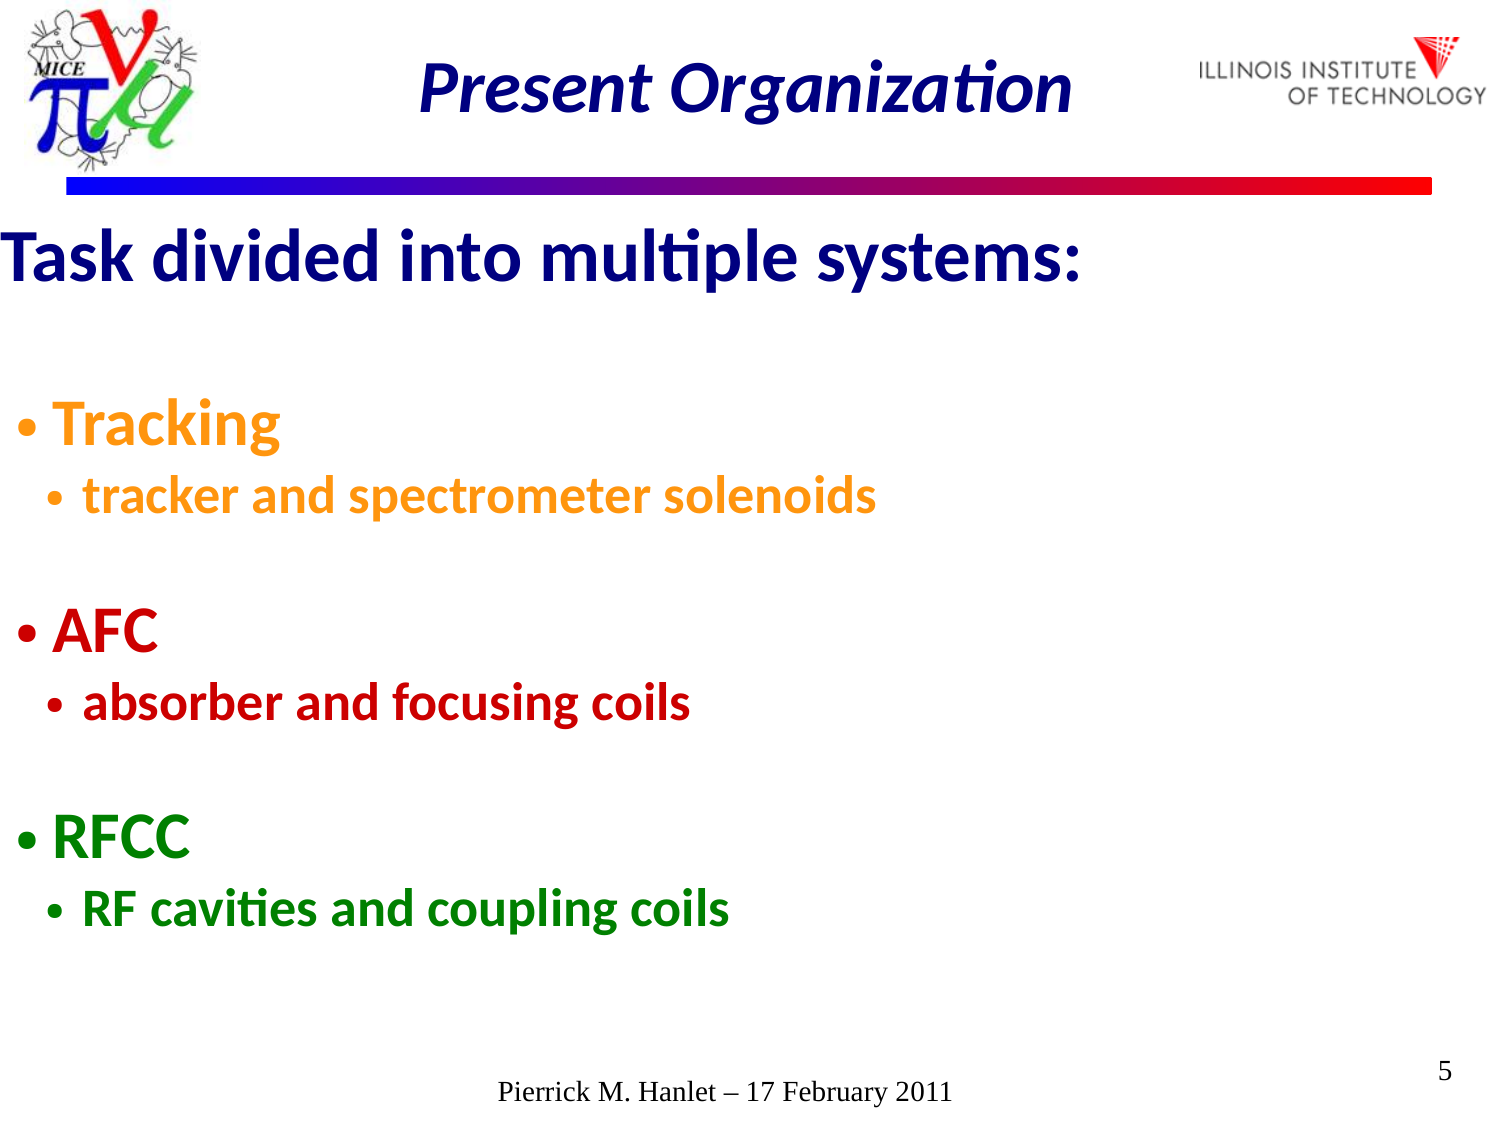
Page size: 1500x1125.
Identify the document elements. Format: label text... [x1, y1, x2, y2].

picture [1259, 37, 1500, 113]
picture [24, 0, 201, 175]
title Present Organization [234, 32, 1259, 157]
text_box Task divided into multiple systems: Tracking tracker and spectrometer solenoids AFC absorber and focusing coils RFCC RF cavities and coupling coils [0, 224, 1500, 1042]
